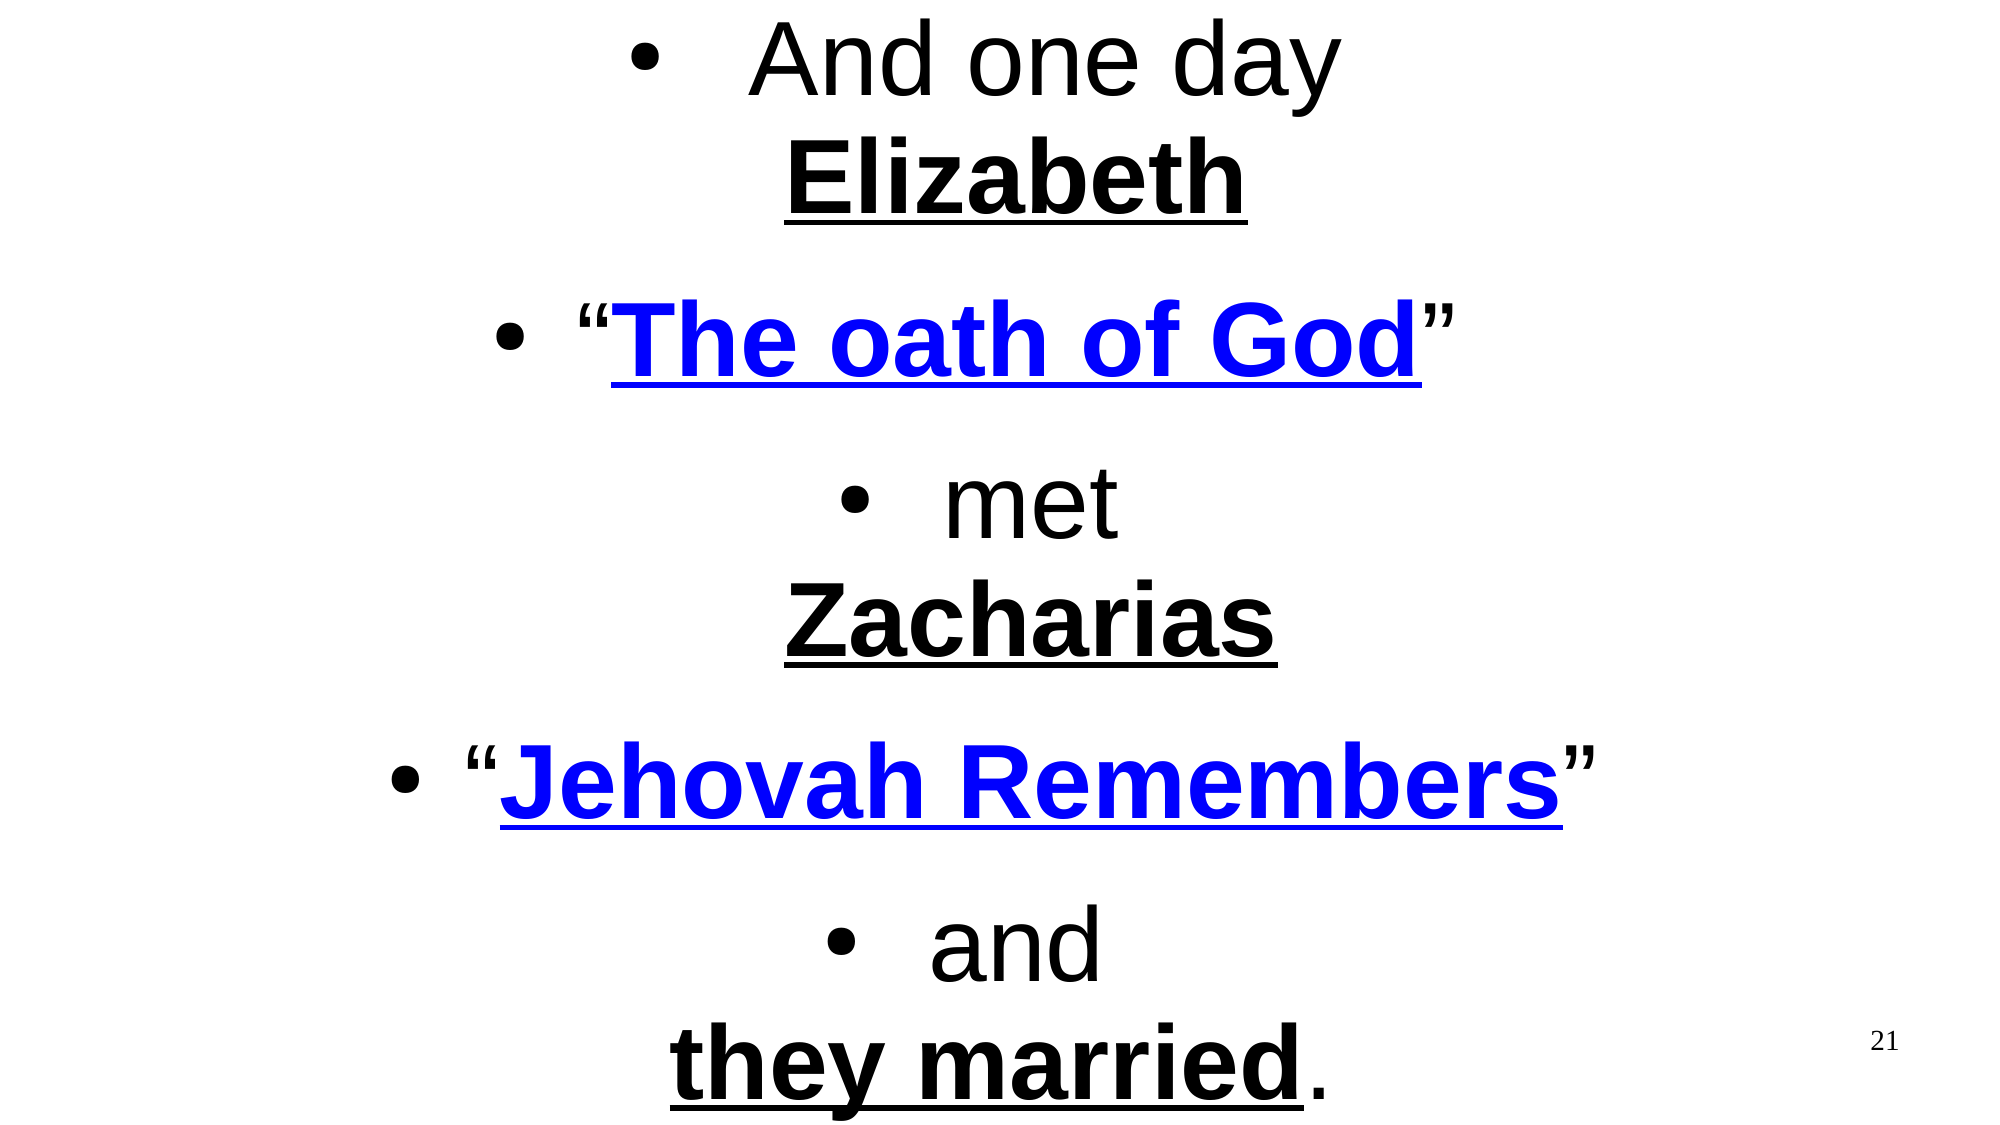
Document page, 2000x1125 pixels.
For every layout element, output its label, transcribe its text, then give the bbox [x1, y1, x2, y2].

list And one day Elizabeth “The oath of God” met Zacharias “Jehovah Remembers” and they married. [0, 0, 1996, 1123]
